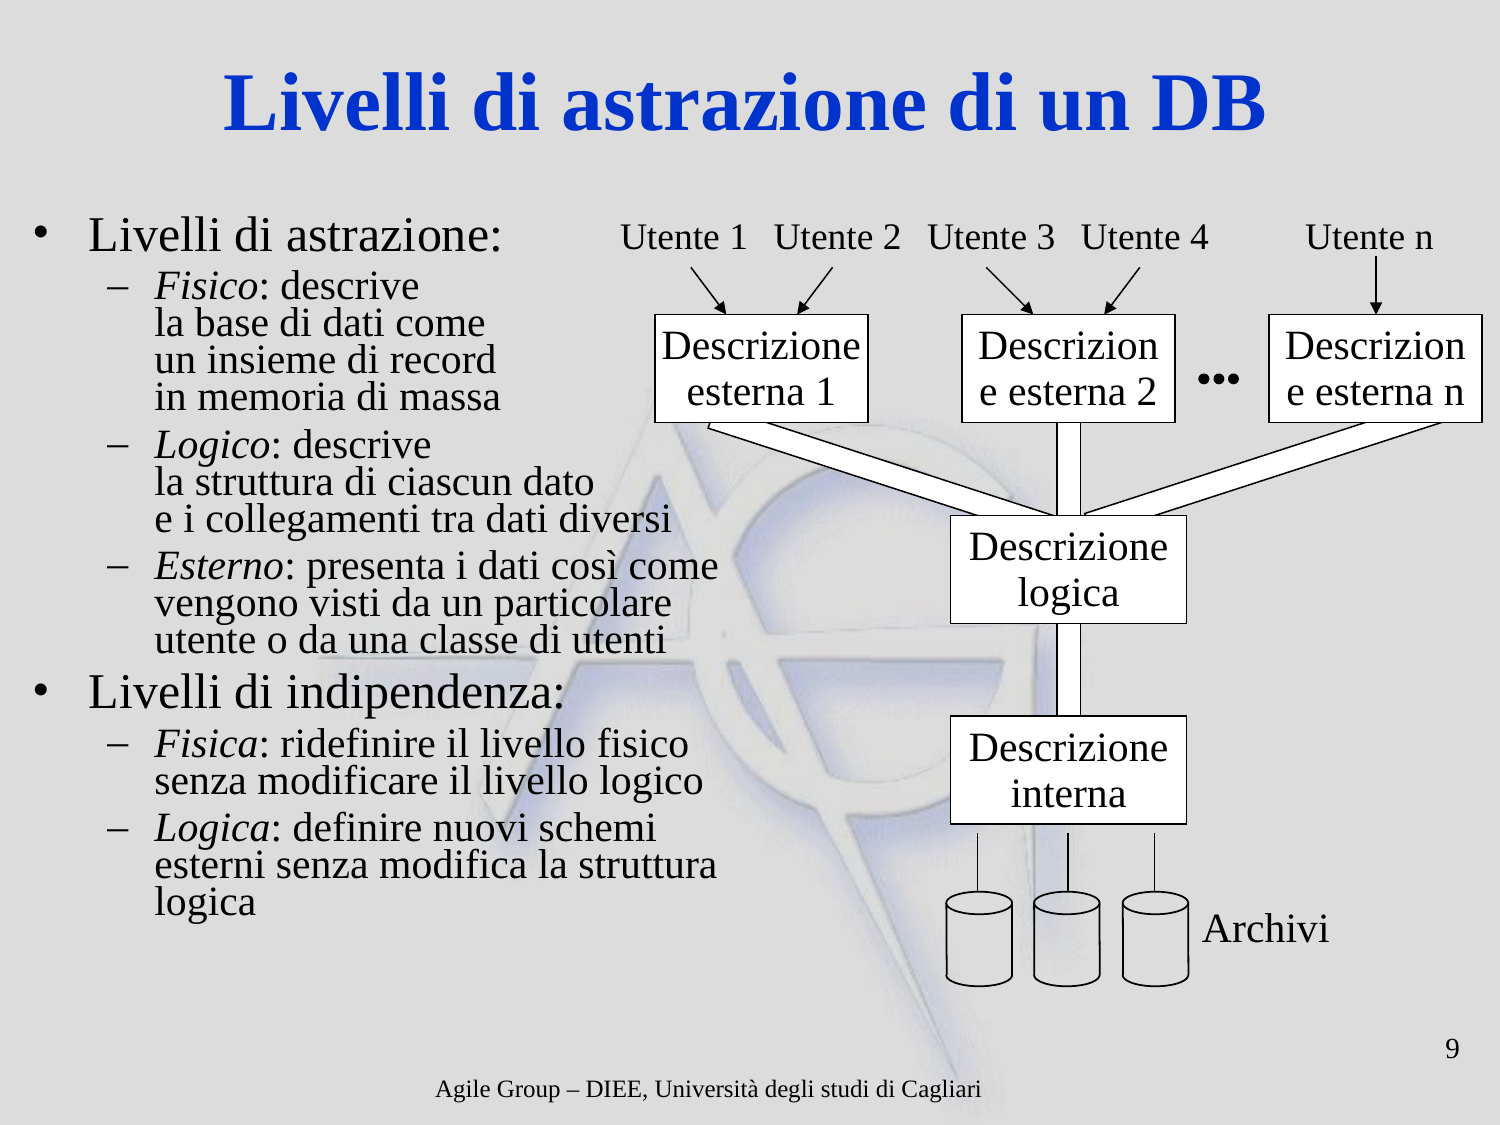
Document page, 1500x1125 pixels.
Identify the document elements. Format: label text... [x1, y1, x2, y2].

text_box Utente 2 [773, 208, 904, 266]
picture [0, 0, 1500, 1125]
text_box Descrizione esterna n [1269, 314, 1483, 423]
text_box Descrizione esterna 2 [962, 314, 1176, 423]
text_box Archivi [1187, 897, 1365, 960]
title Livelli di astrazione di un DB [29, 8, 1463, 197]
text_box Utente 3 [927, 208, 1058, 266]
text_box Utente 1 [620, 208, 751, 266]
text_box Descrizione esterna 1 [655, 314, 868, 423]
text_box [1213, 373, 1225, 385]
text_box [1084, 423, 1440, 515]
text_box [1198, 373, 1210, 385]
text_box Utente n [1305, 208, 1436, 266]
text_box Utente 4 [1080, 208, 1211, 266]
text_box Descrizione logica [950, 515, 1187, 624]
text_box [1056, 624, 1081, 716]
text_box [1228, 373, 1239, 385]
text_box [708, 423, 1052, 515]
text_box [1056, 423, 1081, 515]
list Livelli di astrazione: Fisico: descrive la base di dati come un insieme di record in memoria di massa Logico: descrive la struttura di ciascun dato e i collegamenti tra dati diversi Esterno: presenta i dati così come vengono visti da un particolare utente o da una classe di utenti Livelli di indipendenza: Fisica: ridefinire il livello fisico senza modificare il livello logico Logica: definire nuovi schemi esterni senza modifica la struttura logica [17, 208, 762, 1045]
text_box Descrizione interna [950, 716, 1187, 825]
